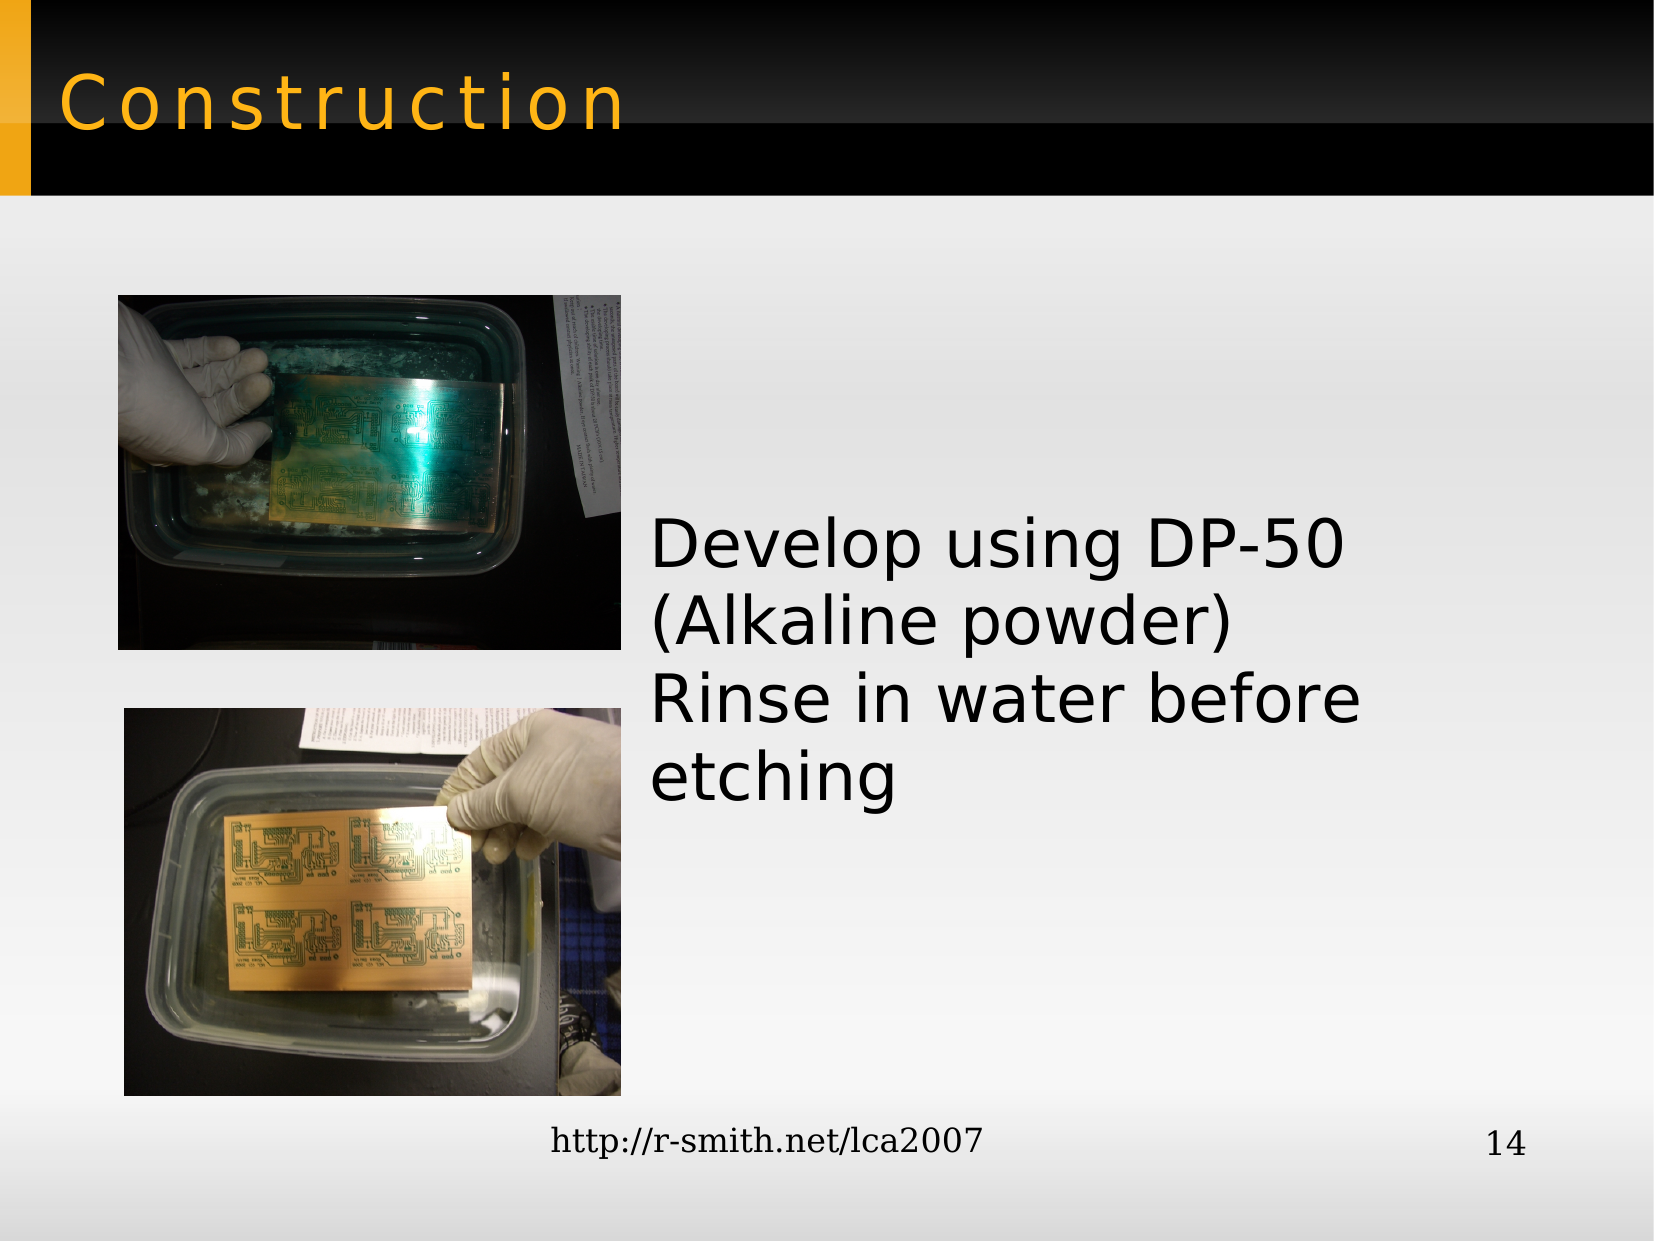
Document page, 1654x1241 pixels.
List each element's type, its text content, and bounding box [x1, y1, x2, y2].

subtitle Develop using DP-50 (Alkaline powder) Rinse in water before etching [649, 290, 1571, 1109]
picture [0, 0, 1654, 1241]
title Construction [59, 29, 1270, 178]
